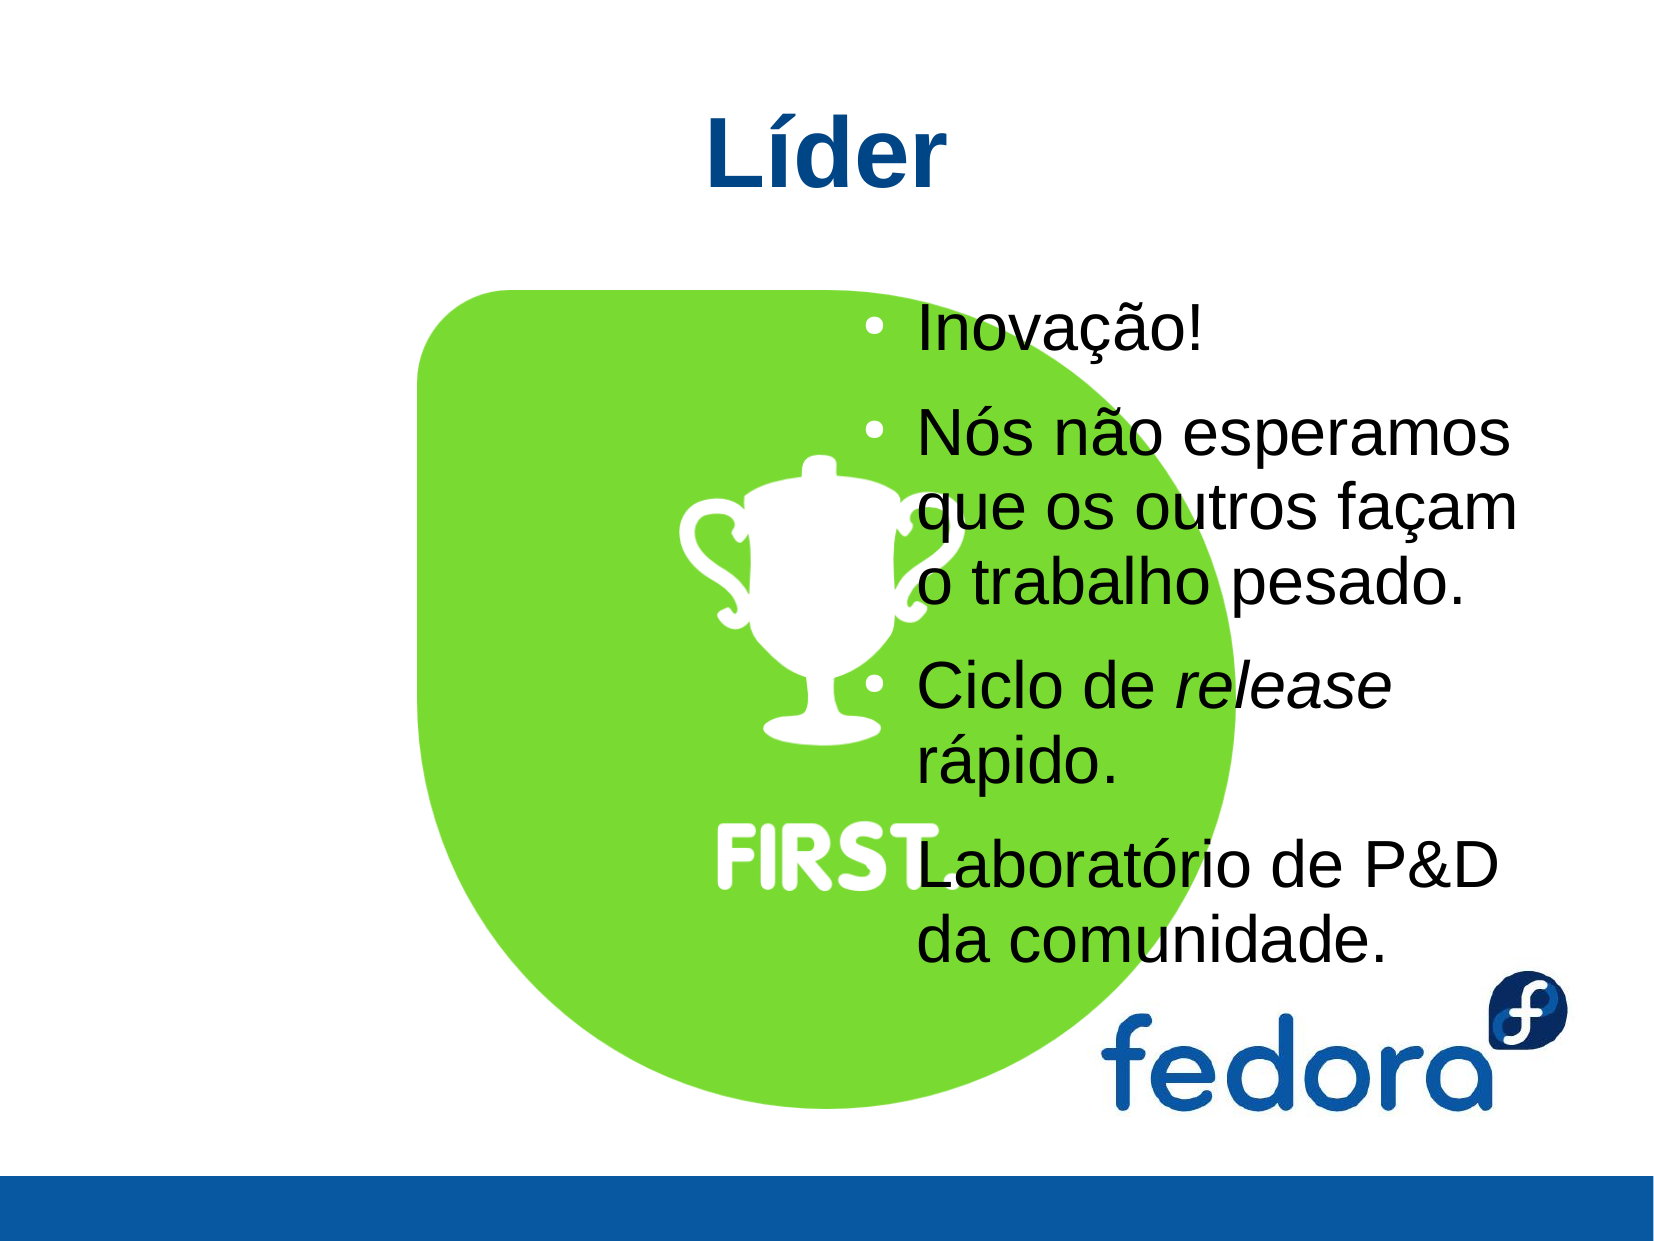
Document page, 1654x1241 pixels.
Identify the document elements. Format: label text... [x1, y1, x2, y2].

picture [82, 290, 1576, 1125]
picture [0, 1176, 1654, 1241]
list Inovação! Nós não esperamos que os outros façam o trabalho pesado. Ciclo de release rápido. Laboratório de P&D da comunidade. [845, 290, 1572, 1094]
title Líder [82, 56, 1571, 250]
